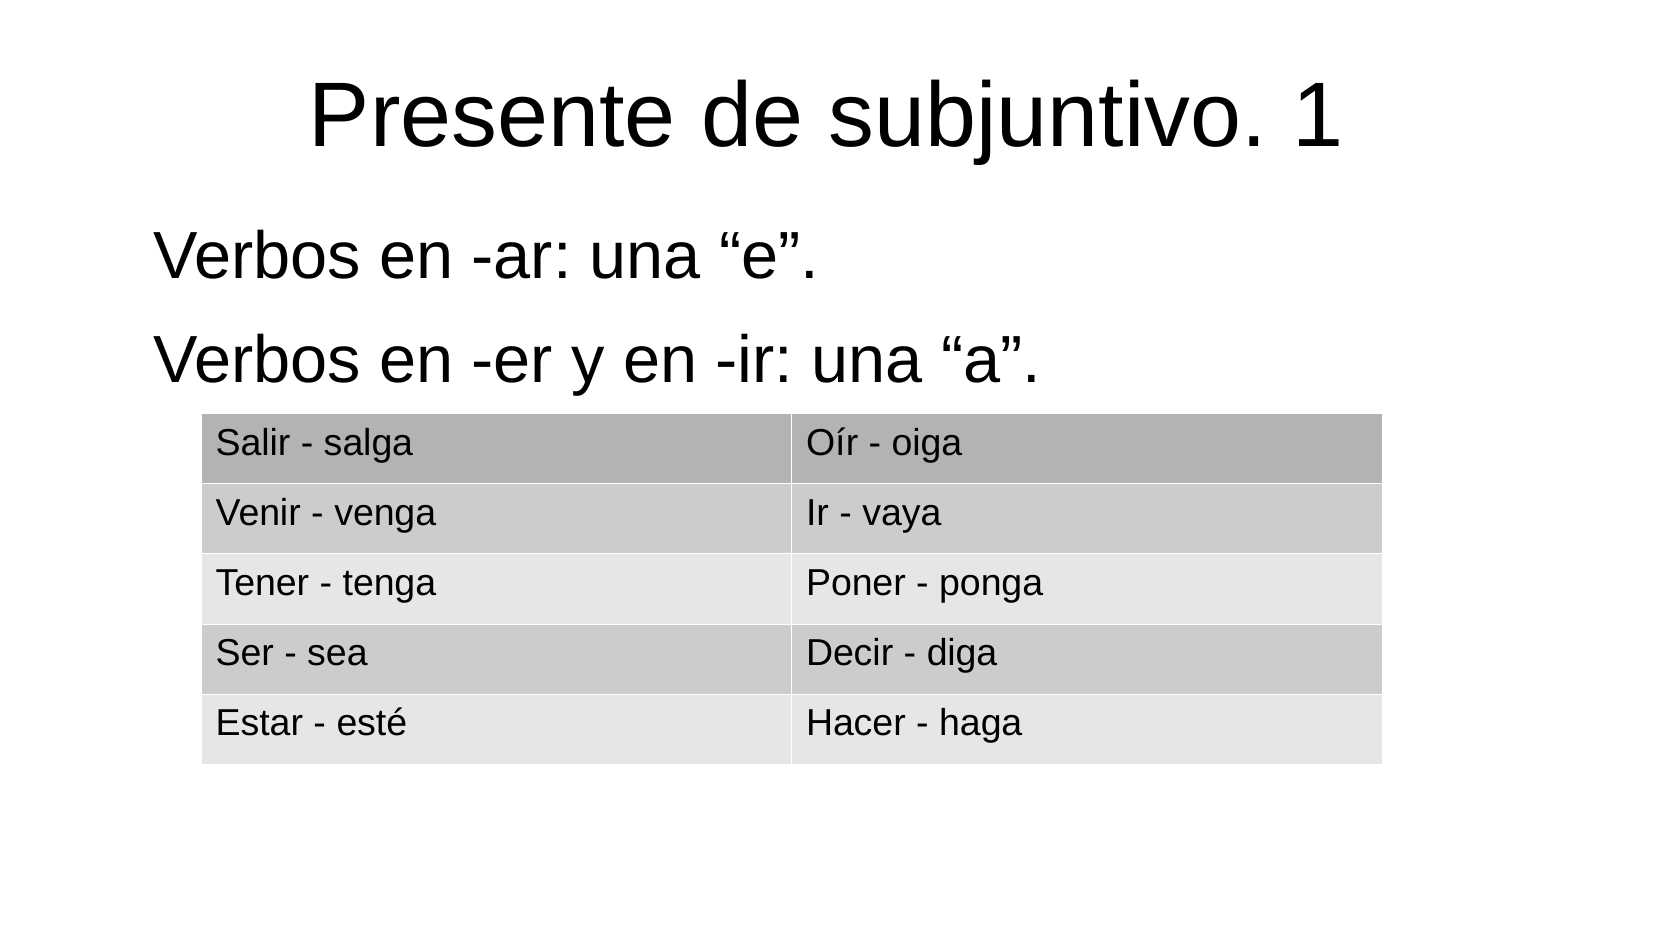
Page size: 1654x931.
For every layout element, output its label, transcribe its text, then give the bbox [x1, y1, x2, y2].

table_cell Ser - sea [202, 625, 791, 694]
table_header Oír - oiga [792, 414, 1382, 483]
table_cell Venir - venga [202, 484, 791, 553]
list Verbos en -ar: una “e”. Verbos en -er y en -ir: una “a”. [82, 217, 1571, 402]
table_cell Ir - vaya [792, 484, 1382, 553]
table_cell Poner - ponga [792, 554, 1382, 624]
title Presente de subjuntivo. 1 [82, 37, 1571, 193]
table_cell Hacer - haga [792, 695, 1382, 764]
table_cell Tener - tenga [202, 554, 791, 624]
table_header Salir - salga [202, 414, 791, 483]
table_cell Estar - esté [202, 695, 791, 764]
table_cell Decir - diga [792, 625, 1382, 694]
